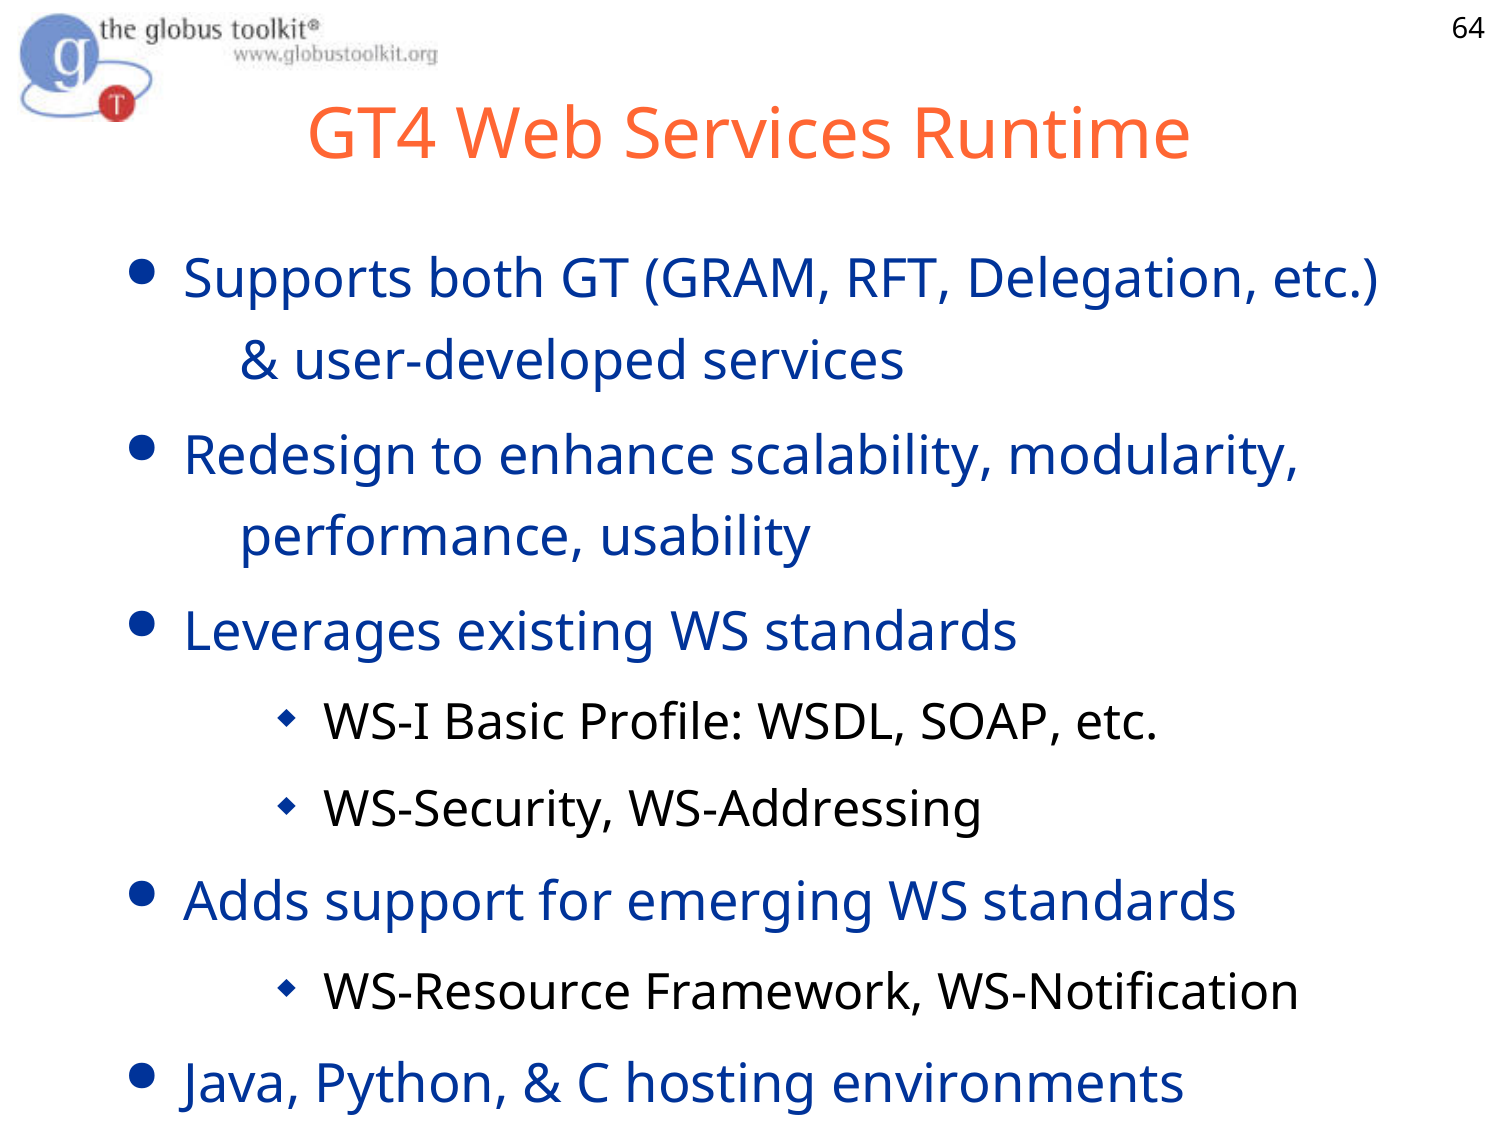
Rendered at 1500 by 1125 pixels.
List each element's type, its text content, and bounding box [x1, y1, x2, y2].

title GT4 Web Services Runtime [112, 62, 1388, 188]
picture [17, 12, 438, 122]
list Supports both GT (GRAM, RFT, Delegation, etc.) & user-developed services Redesign to enhance scalability, modularity, performance, usability Leverages existing WS standards WS-I Basic Profile: WSDL, SOAP, etc. WS-Security, WS-Addressing Adds support for emerging WS standards WS-Resource Framework, WS-Notification Java, Python, & C hosting environments Java is standard Apache [112, 224, 1425, 1109]
